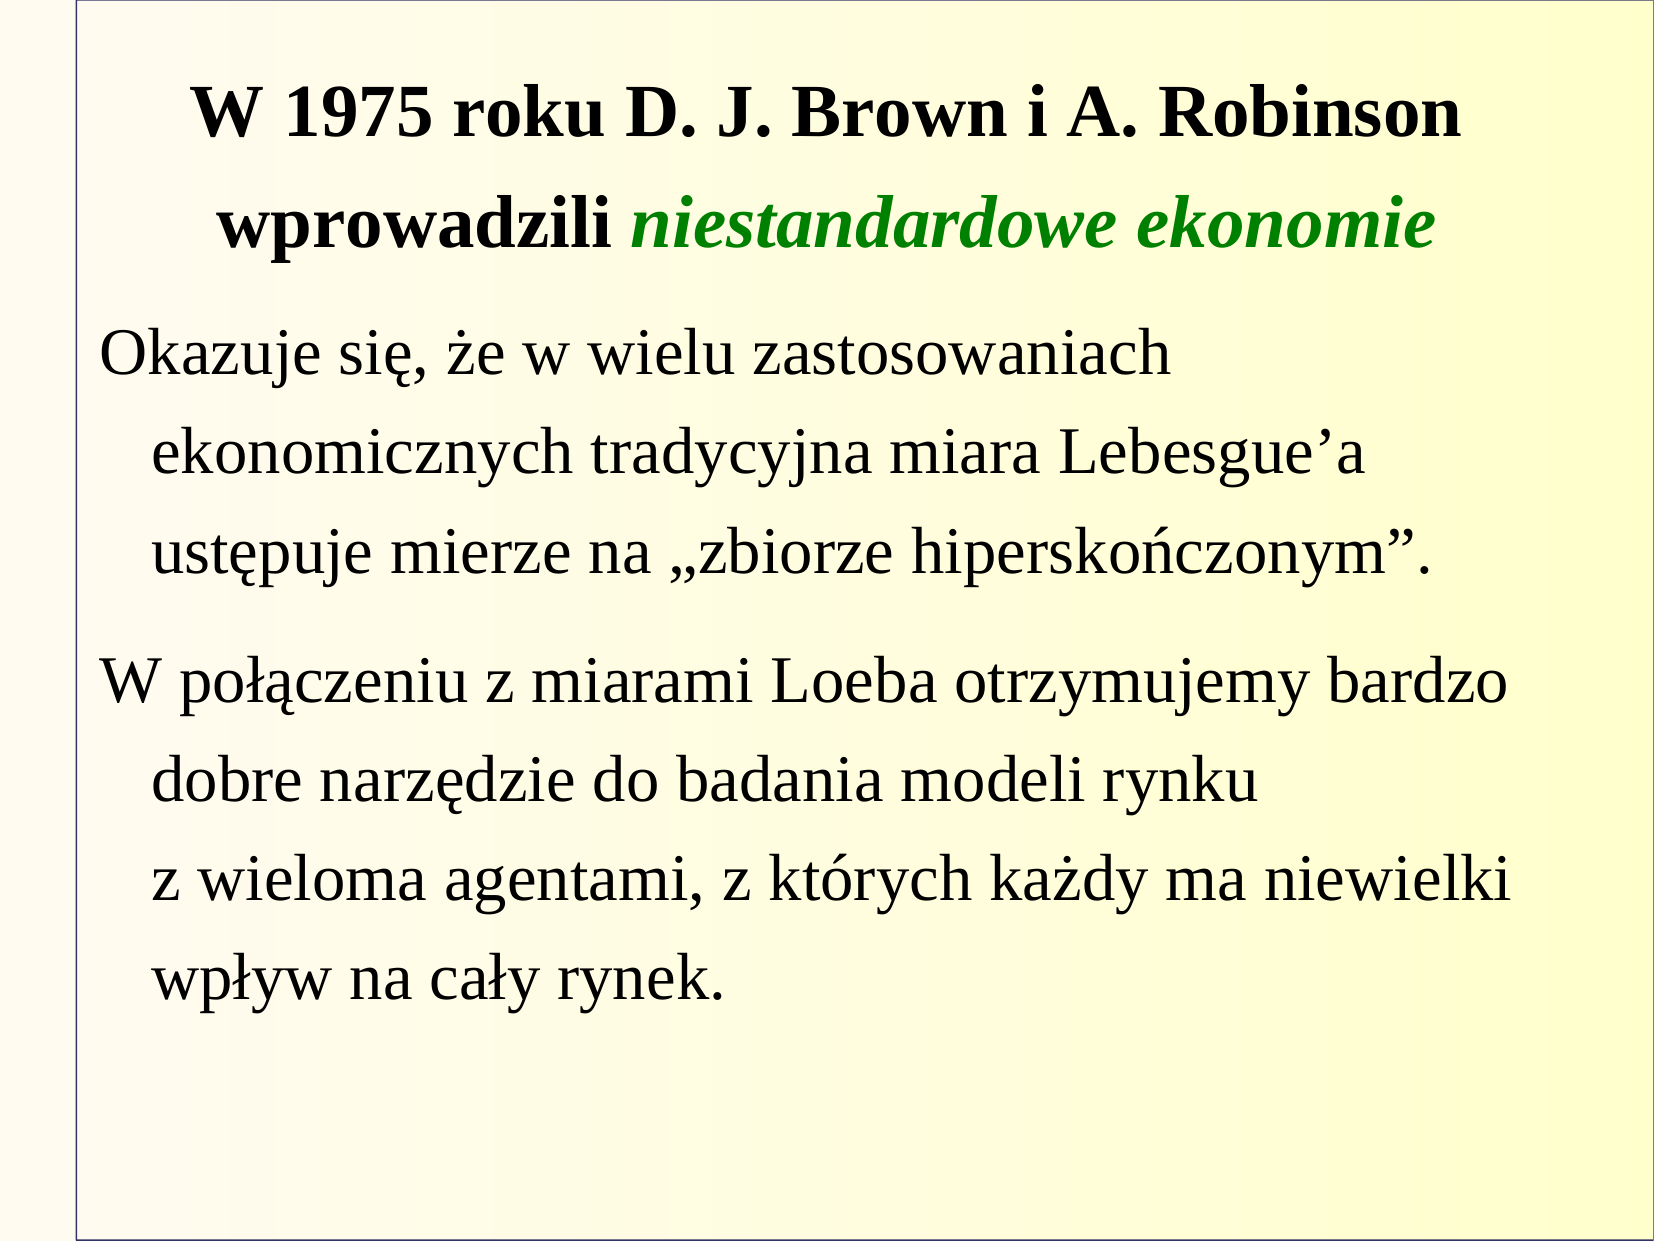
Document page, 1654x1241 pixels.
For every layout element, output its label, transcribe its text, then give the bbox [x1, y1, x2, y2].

list Okazuje się, że w wielu zastosowaniach ekonomicznych tradycyjna miara Lebesgue’a ustępuje mierze na „zbiorze hiperskończonym”. W połączeniu z miarami Loeba otrzymujemy bardzo dobre narzędzie do badania modeli rynku z wieloma agentami, z których każdy ma niewielki wpływ na cały rynek. [82, 290, 1571, 1157]
title W 1975 roku D. J. Brown i A. Robinson wprowadzili niestandardowe ekonomie [82, 0, 1571, 290]
picture [0, 0, 75, 1241]
